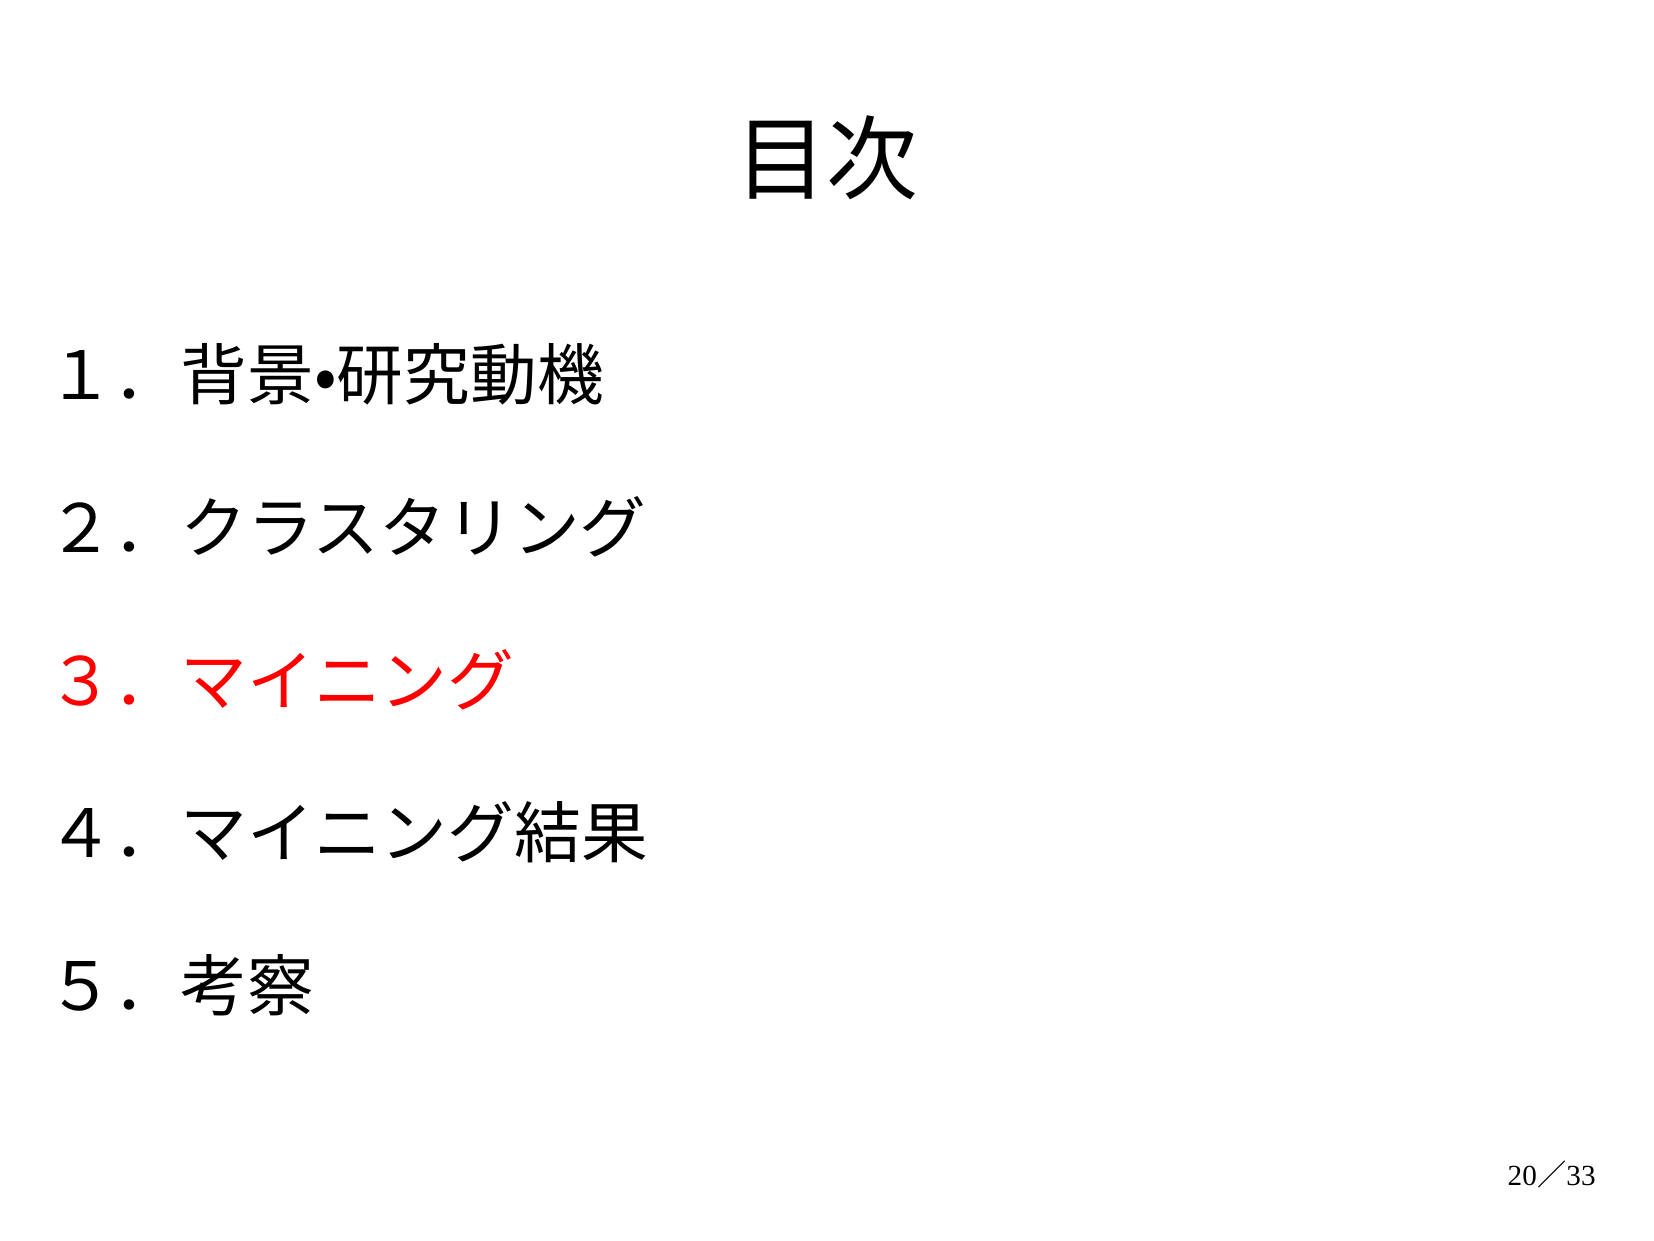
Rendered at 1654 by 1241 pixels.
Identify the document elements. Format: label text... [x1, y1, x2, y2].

title 目次 [82, 49, 1571, 257]
subtitle １．背景•研究動機 ２．クラスタリング ３．マイニング ４．マイニング結果 ５．考察 [47, 260, 1536, 1100]
